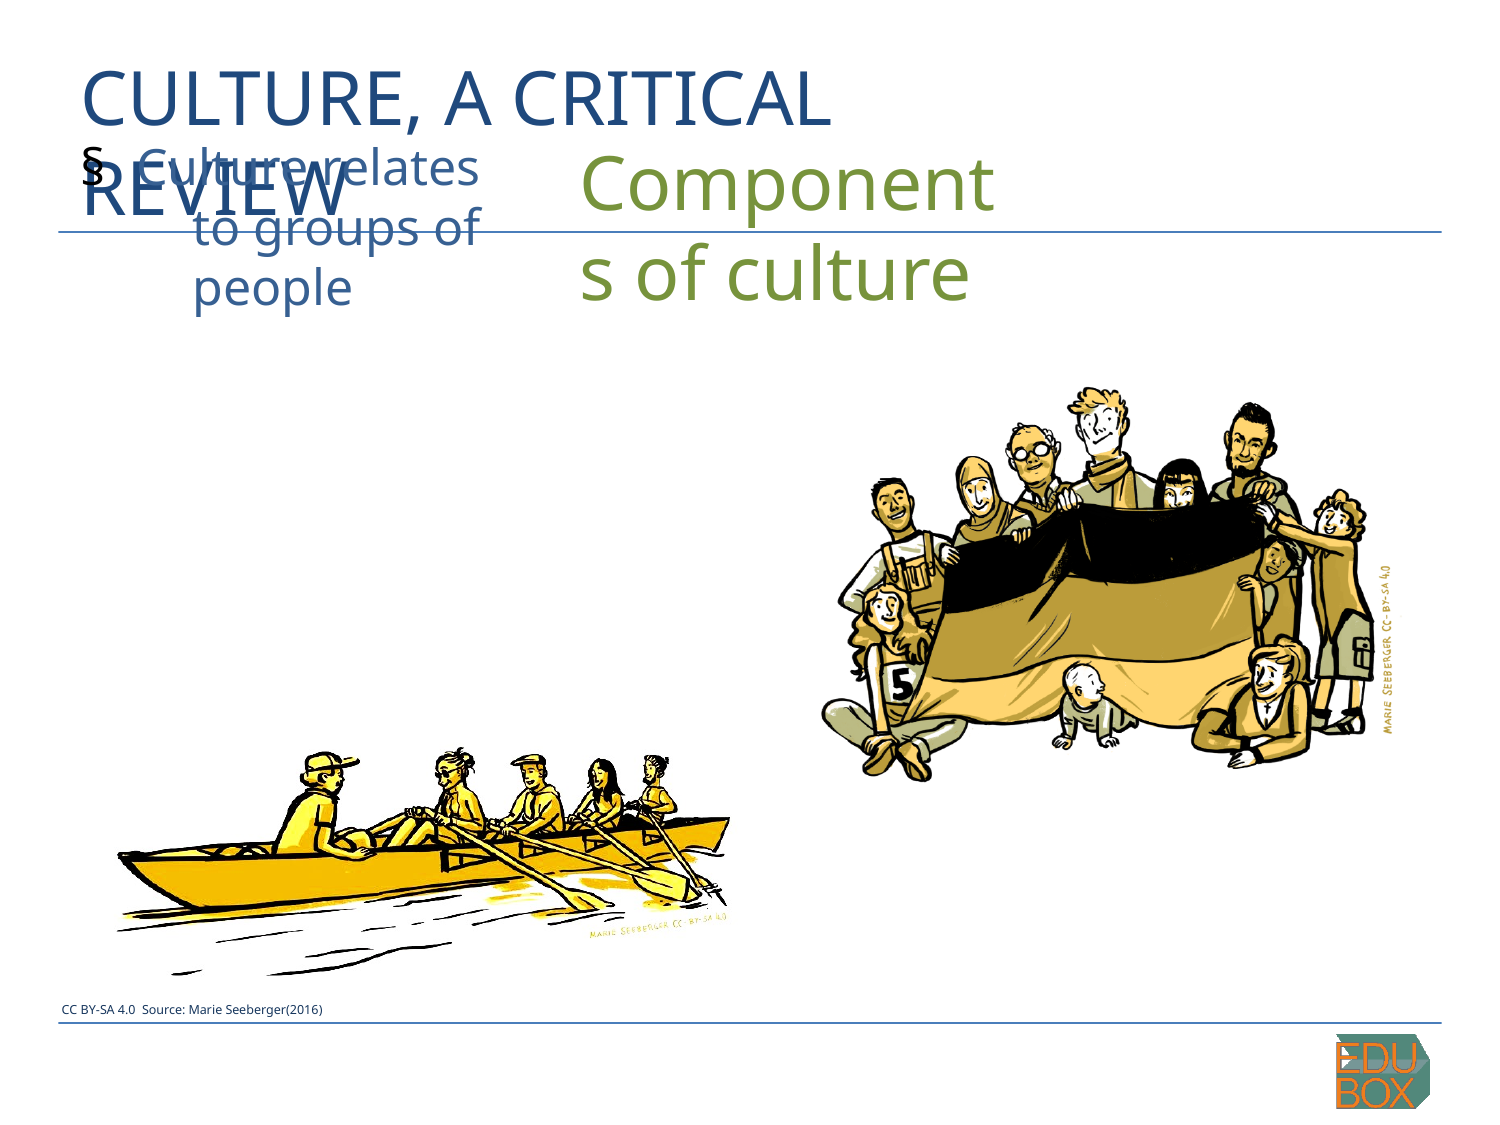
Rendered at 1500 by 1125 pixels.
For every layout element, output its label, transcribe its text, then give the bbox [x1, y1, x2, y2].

list Components of culture [64, 127, 1040, 247]
picture [1328, 1028, 1437, 1114]
list Culture relates to groups of people [49, 244, 1400, 343]
text_box CC BY-SA 4.0 Source: Marie Seeberger(2016) [46, 994, 1122, 1027]
picture [101, 690, 751, 994]
title CULTURE, A CRITICAL REVIEW [64, 42, 1400, 153]
picture [785, 362, 1447, 813]
